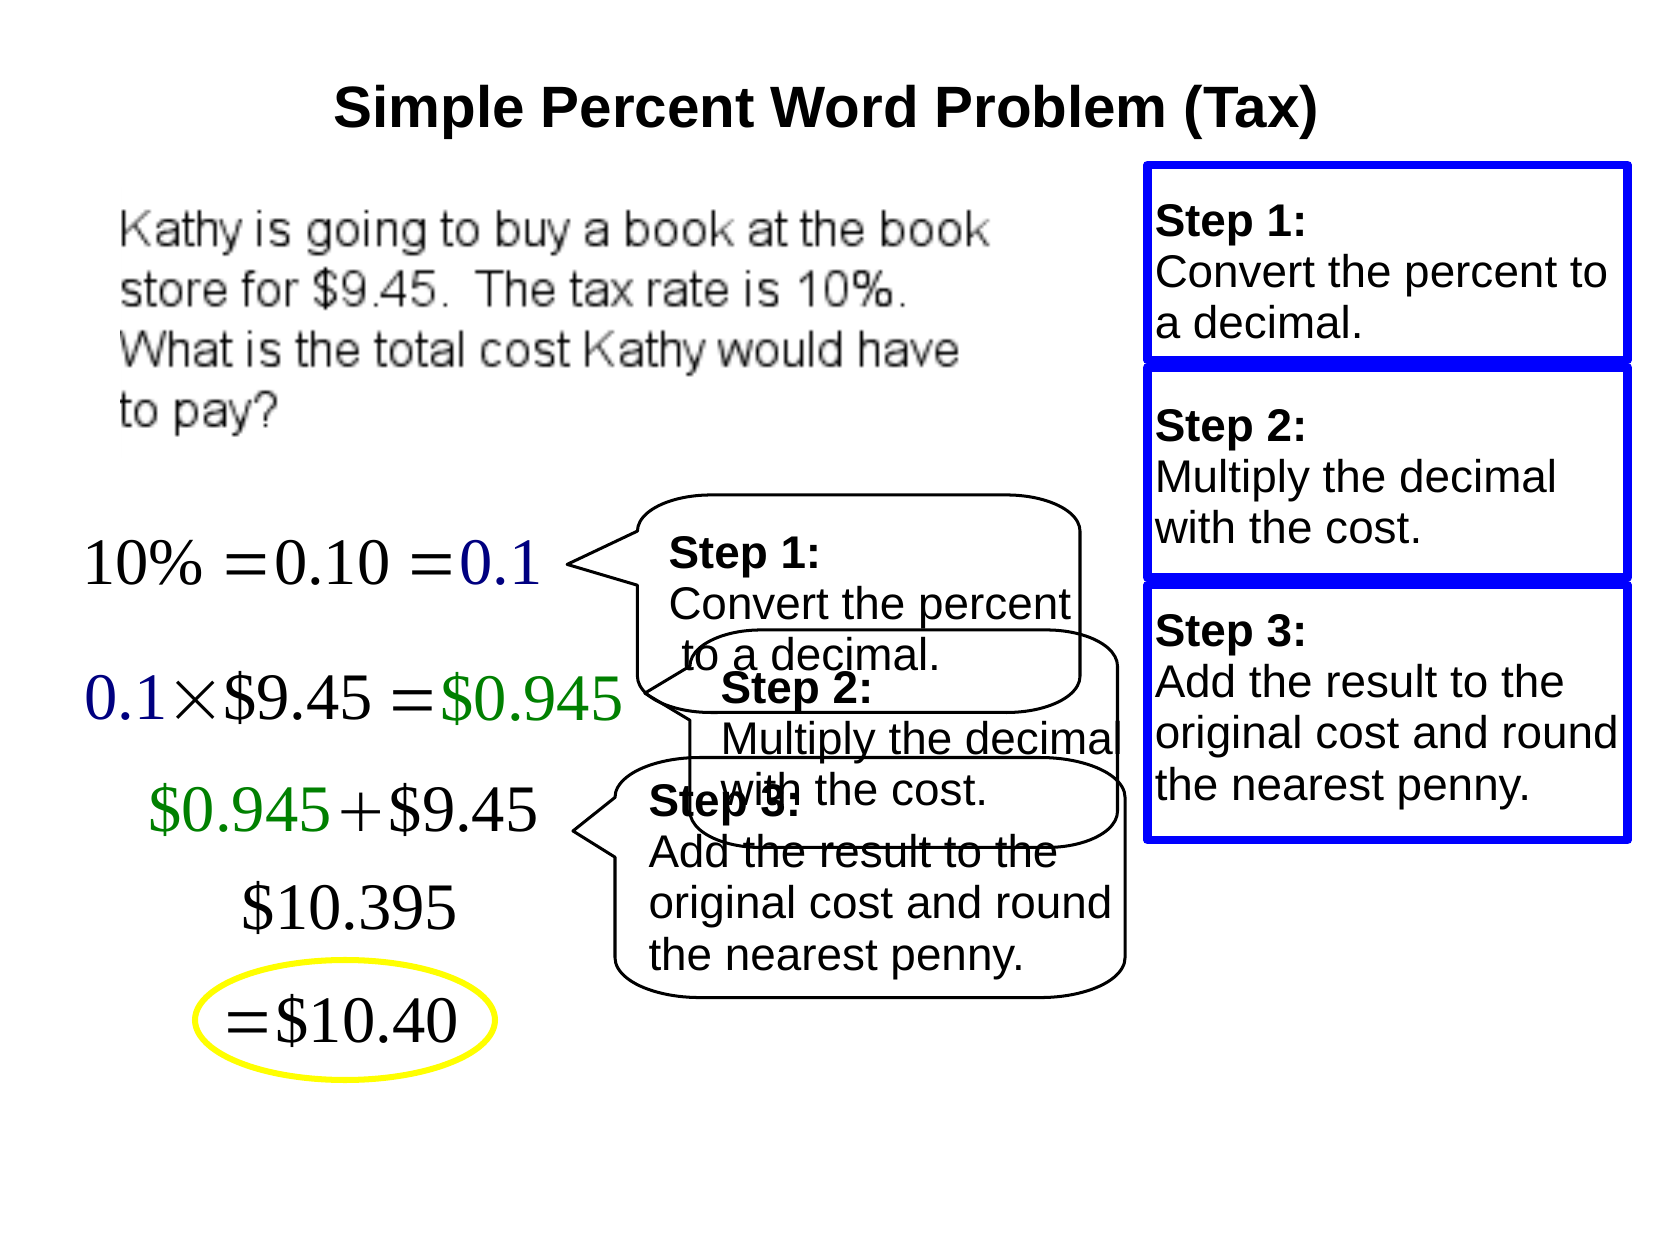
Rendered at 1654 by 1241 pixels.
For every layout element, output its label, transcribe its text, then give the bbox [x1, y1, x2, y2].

chart [76, 660, 631, 736]
chart [235, 870, 466, 944]
chart [75, 525, 550, 599]
text_box Step 1: Convert the percent to a decimal. Step 2: Multiply the decimal with the cost. Step 3: Add the result to the original cost and round the nearest penny. [1152, 187, 1623, 356]
text_box Step 2: Multiply the decimal with the cost. [644, 629, 1118, 780]
chart [142, 772, 545, 847]
text_box Step 3: Add the result to the original cost and round the nearest penny. [572, 757, 1126, 998]
text_box Simple Percent Word Problem (Tax) [309, 67, 1345, 149]
text_box Step 1: Convert the percent to a decimal. Step 2: Multiply the decimal with the cost. Step 3: Add the result to the original cost and round the nearest penny. [1152, 372, 1623, 573]
text_box Step 1: Convert the percent to a decimal. Step 2: Multiply the decimal with the cost. Step 3: Add the result to the original cost and round the nearest penny. [1140, 187, 1636, 1178]
text_box Step 1: Convert the percent to a decimal. Step 2: Multiply the decimal with the cost. Step 3: Add the result to the original cost and round the nearest penny. [1152, 589, 1623, 836]
picture [120, 187, 1066, 458]
chart [213, 983, 466, 1058]
text_box Step 1: Convert the percent to a decimal. [567, 494, 1081, 693]
